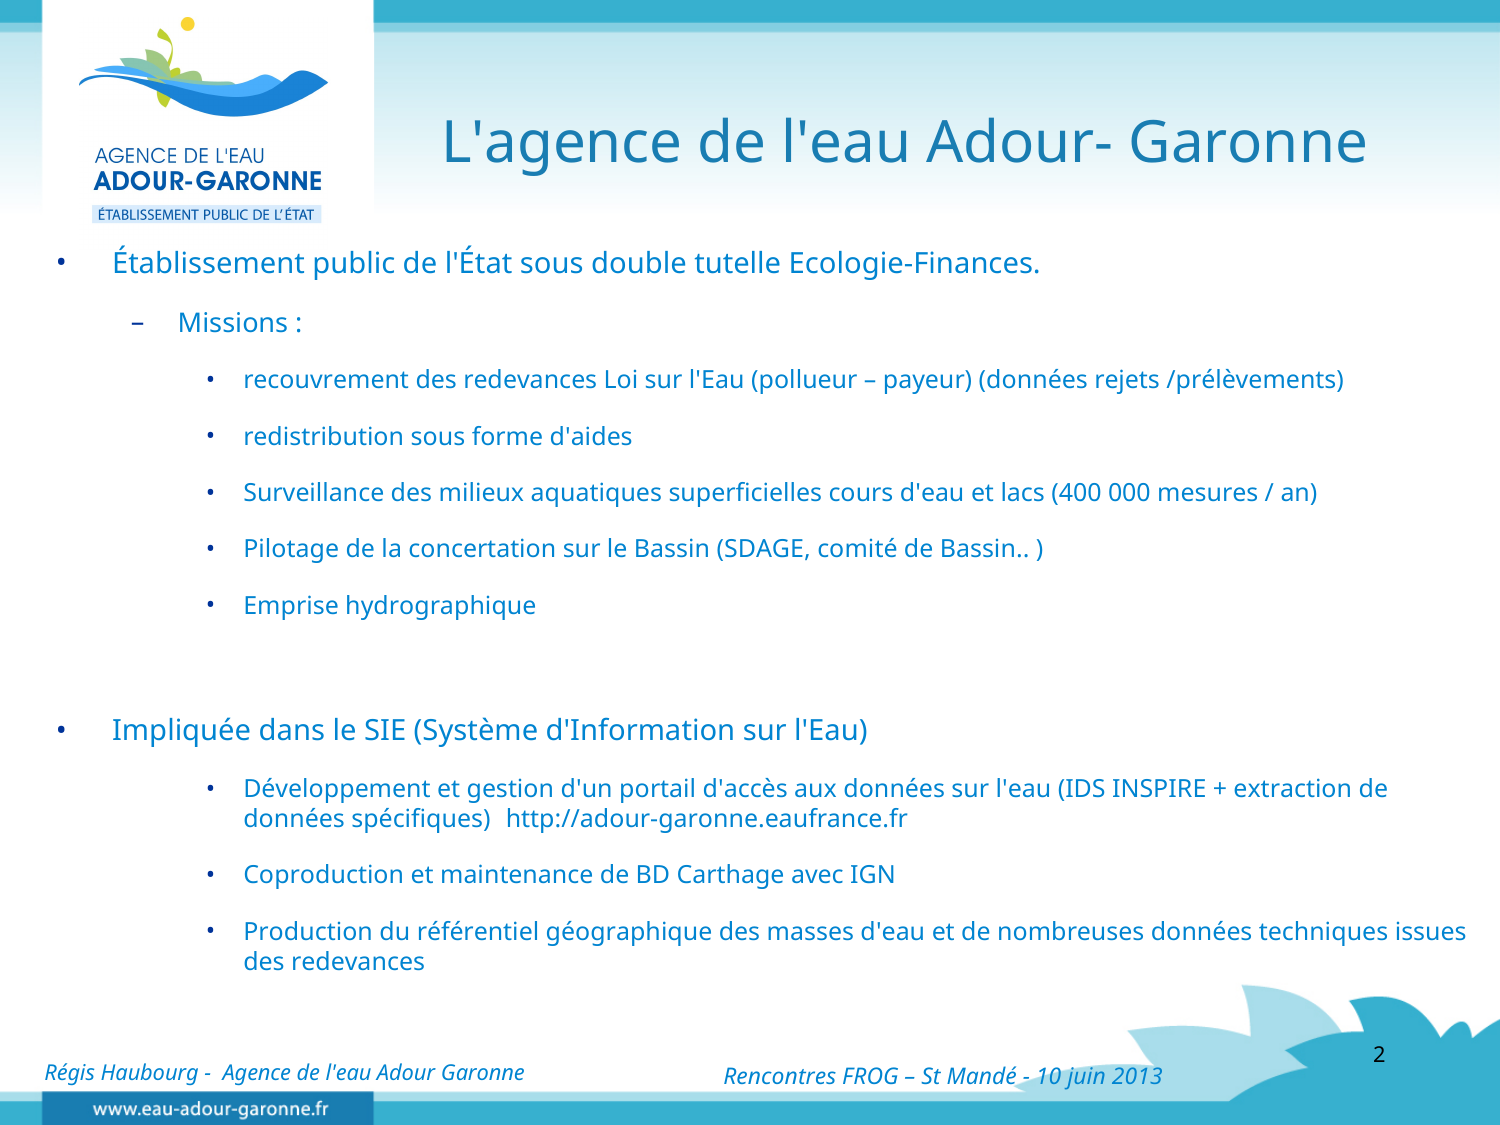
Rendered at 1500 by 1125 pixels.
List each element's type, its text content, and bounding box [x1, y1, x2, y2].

picture [0, 0, 1500, 1125]
title L'agence de l'eau Adour- Garonne [383, 45, 1426, 233]
list Établissement public de l'État sous double tutelle Ecologie-Finances. Missions : recouvrement des redevances Loi sur l'Eau (pollueur – payeur) (données rejets /prélèvements) redistribution sous forme d'aides Surveillance des milieux aquatiques superficielles cours d'eau et lacs (400 000 mesures / an) Pilotage de la concertation sur le Bassin (SDAGE, comité de Bassin.. ) Emprise hydrographique Impliquée dans le SIE (Système d'Information sur l'Eau) Développement et gestion d'un portail d'accès aux données sur l'eau (IDS INSPIRE + extraction de données spécifiques) http://adour-garonne.eaufrance.fr Coproduction et maintenance de BD Carthage avec IGN Production du référentiel géographique des masses d'eau et de nombreuses données techniques issues des redevances [41, 236, 1500, 1125]
